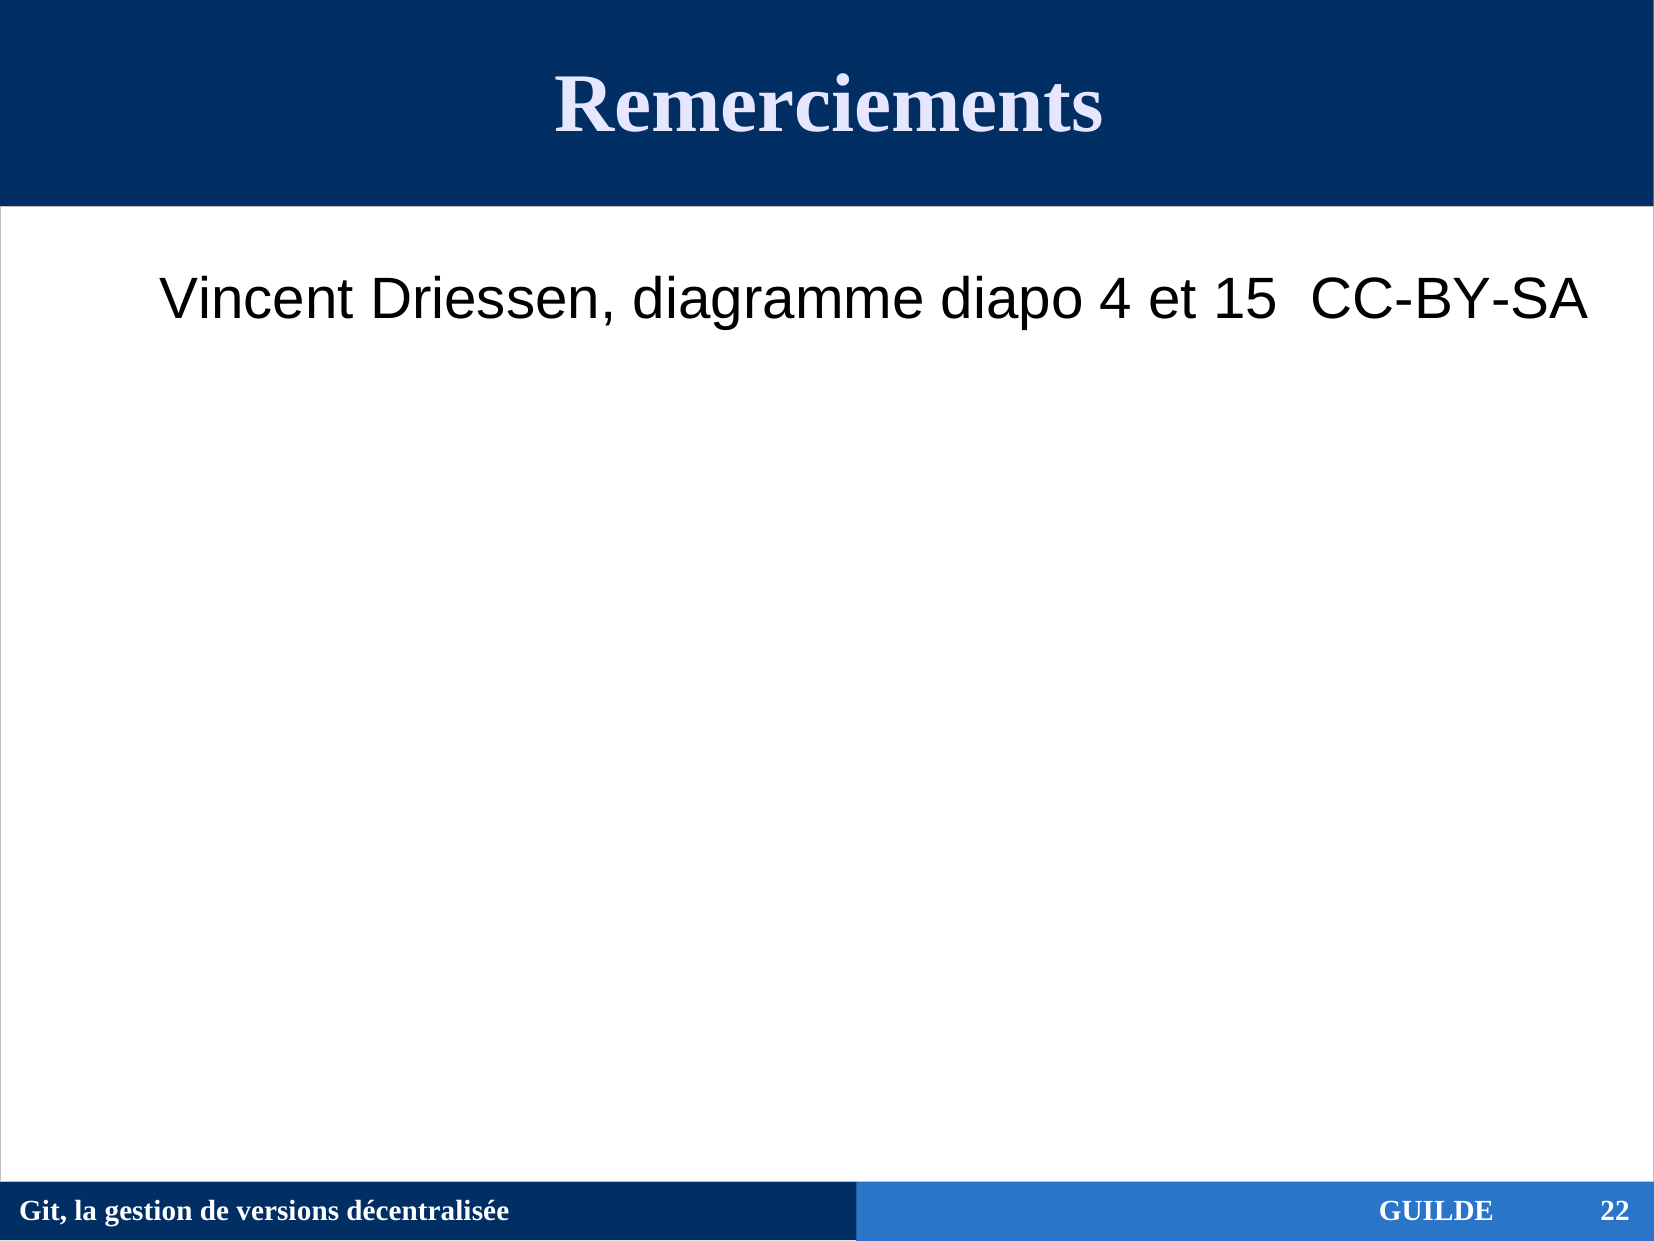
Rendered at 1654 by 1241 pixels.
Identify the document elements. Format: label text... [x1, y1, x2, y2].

title Remerciements [123, 0, 1536, 208]
list Vincent Driessen, diagramme diapo 4 et 15 CC-BY-SA [88, 265, 1595, 1152]
